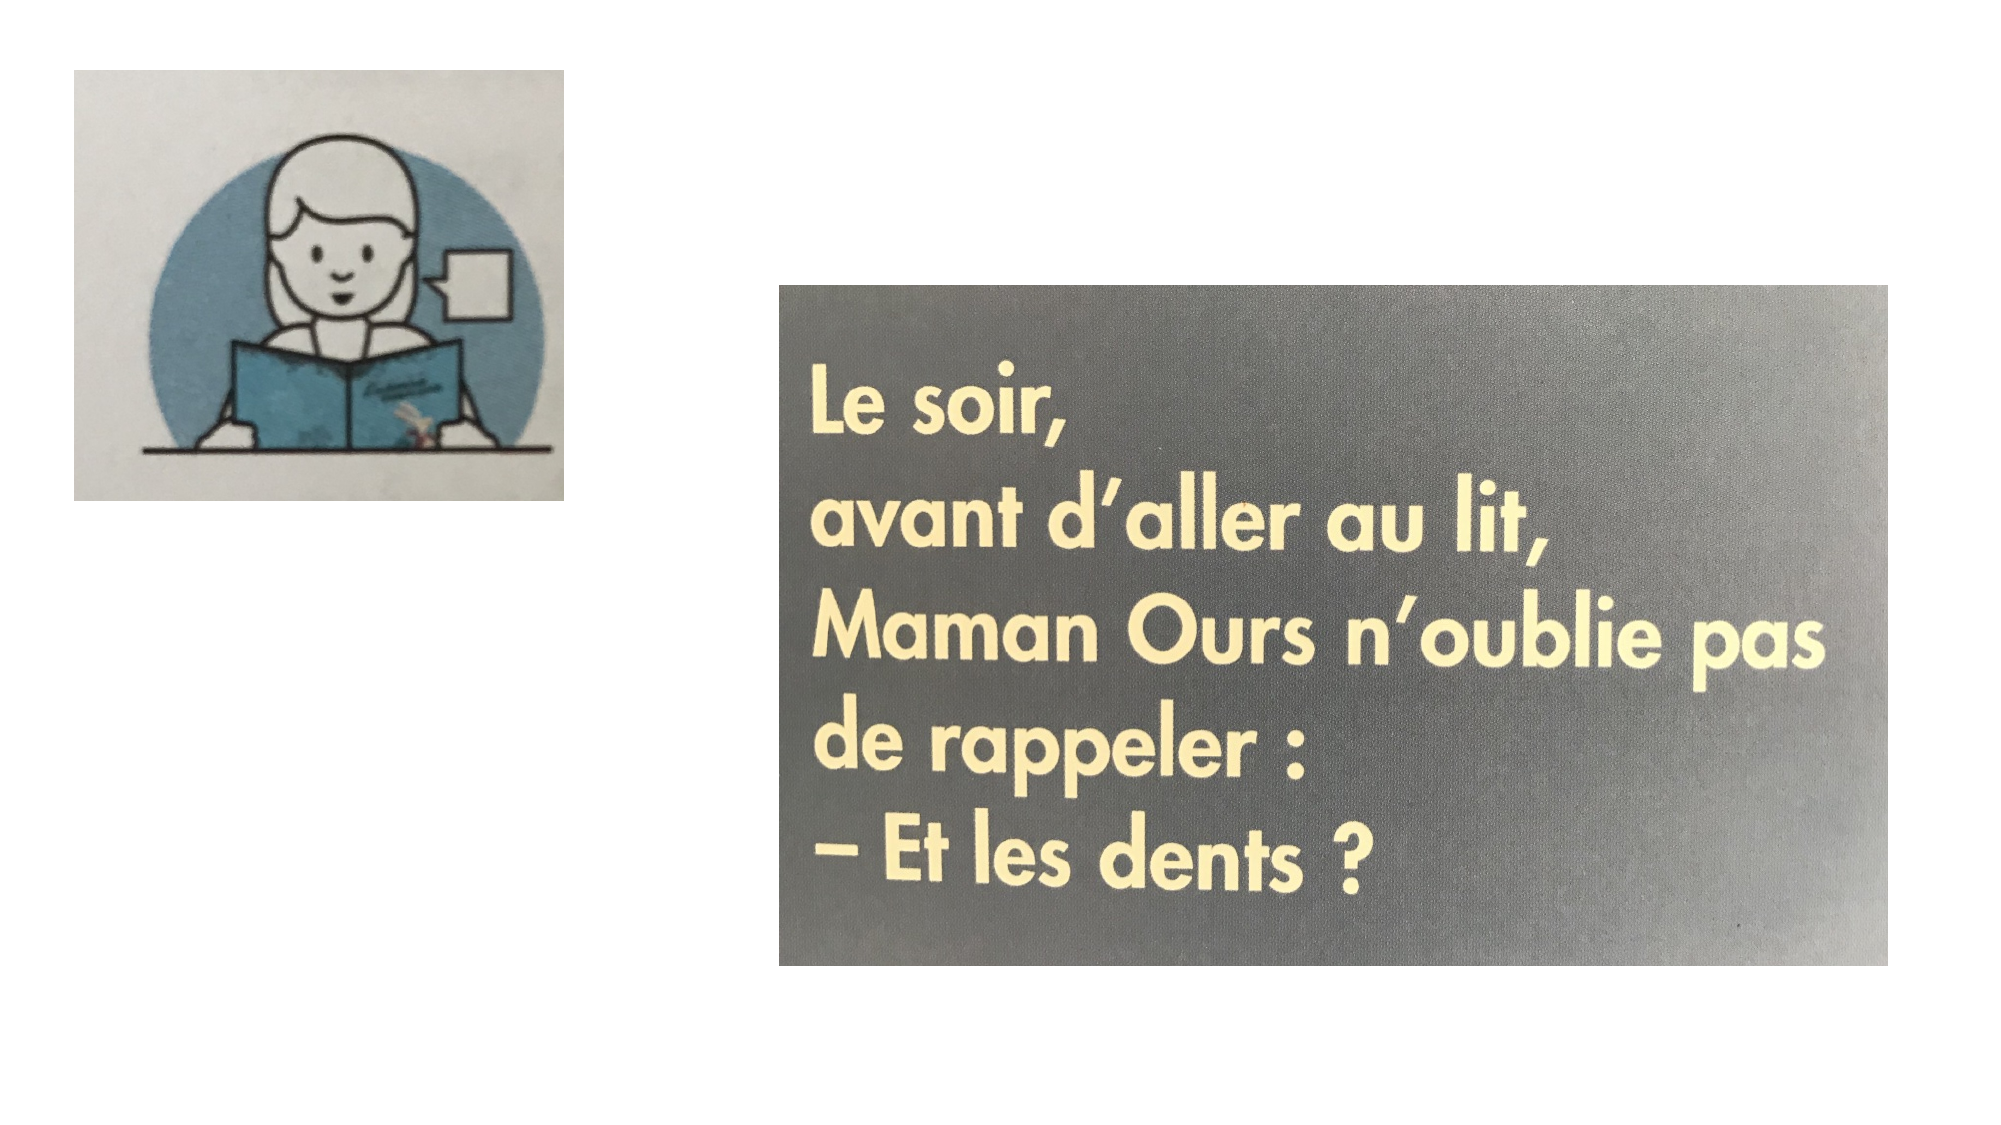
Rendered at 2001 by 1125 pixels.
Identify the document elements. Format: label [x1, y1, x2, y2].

picture [74, 70, 564, 501]
picture [779, 285, 1888, 966]
